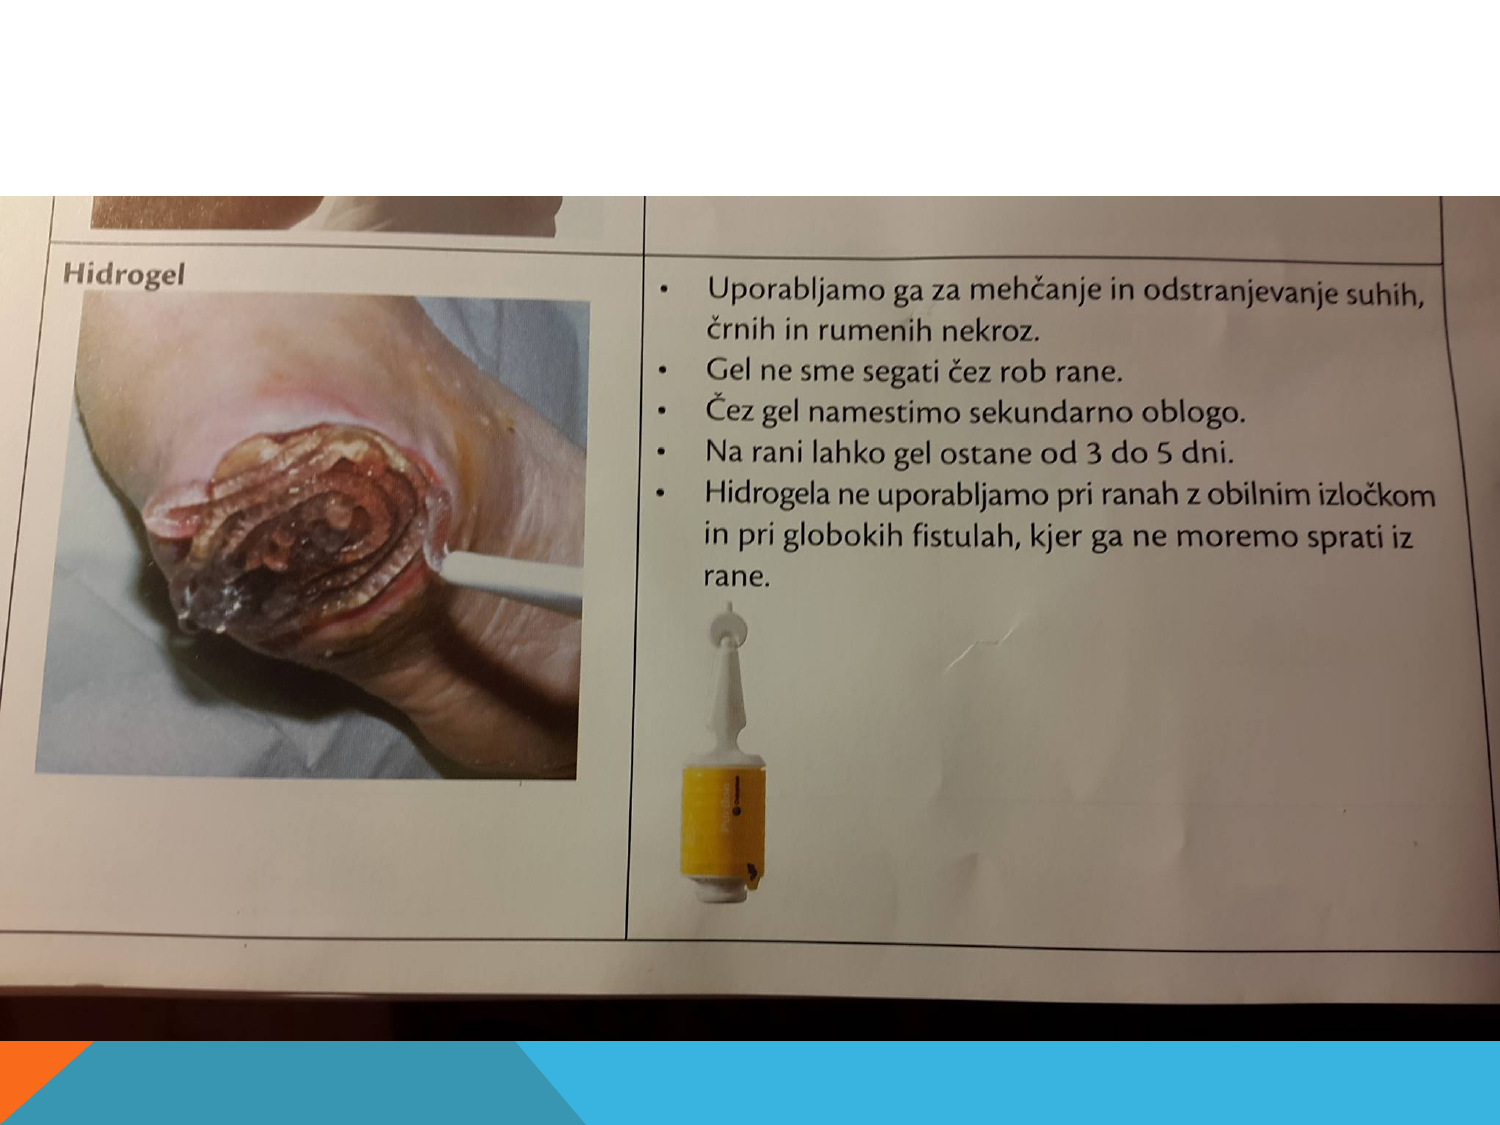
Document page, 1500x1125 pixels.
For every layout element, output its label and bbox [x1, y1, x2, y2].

picture [0, 196, 1500, 1041]
